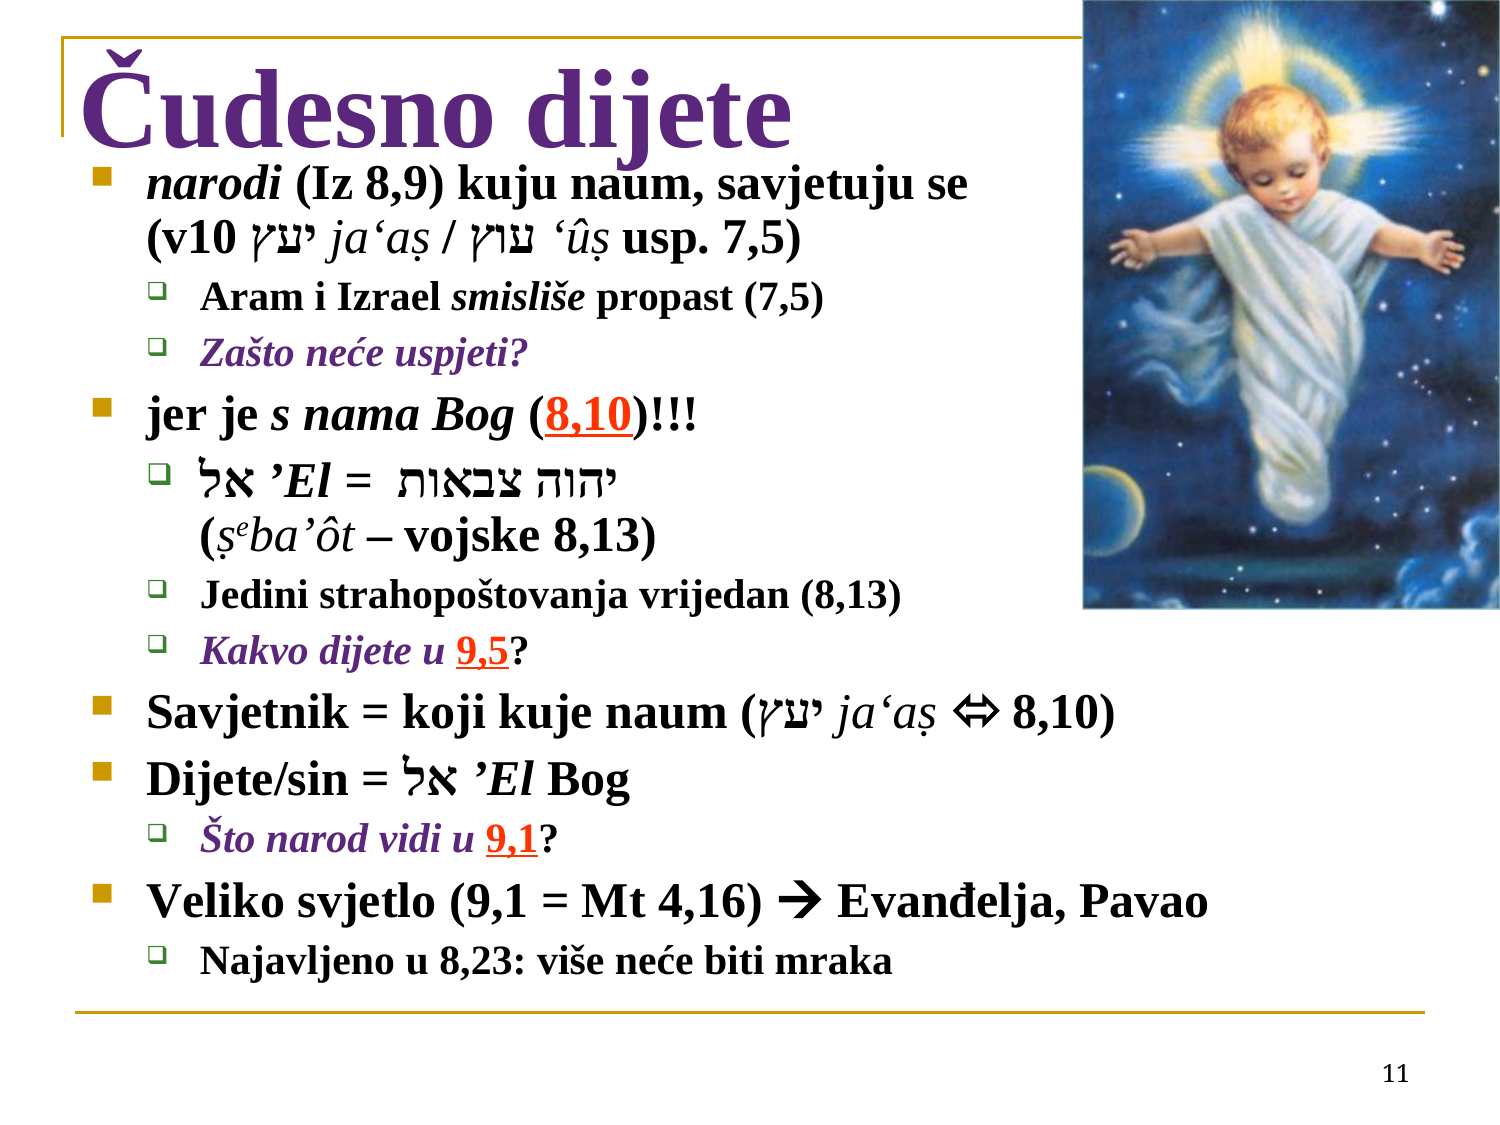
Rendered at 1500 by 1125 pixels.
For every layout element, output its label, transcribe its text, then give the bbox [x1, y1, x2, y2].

title Čudesno dijete [63, 27, 1082, 215]
text_box <number> [1074, 1024, 1426, 1100]
picture [1082, 0, 1500, 610]
list narodi (Iz 8,9) kuju naum, savjetuju se (v10 יעץ ja‘aṣ / עוץ ‘ûṣ usp. 7,5) Aram i Izrael smisliše propast (7,5) Zašto neće uspjeti? jer je s nama Bog (8,10)!!! אל ’El = יהוה צבאות (ṣeba’ôt – vojske 8,13) Jedini strahopoštovanja vrijedan (8,13) Kakvo dijete u 9,5? Savjetnik = koji kuje naum (יעץ ja‘aṣ  8,10) Dijete/sin = אל ’El Bog Što narod vidi u 9,1? Veliko svjetlo (9,1 = Mt 4,16)  Evanđelja, Pavao Najavljeno u 8,23: više neće biti mraka [74, 148, 1459, 1000]
